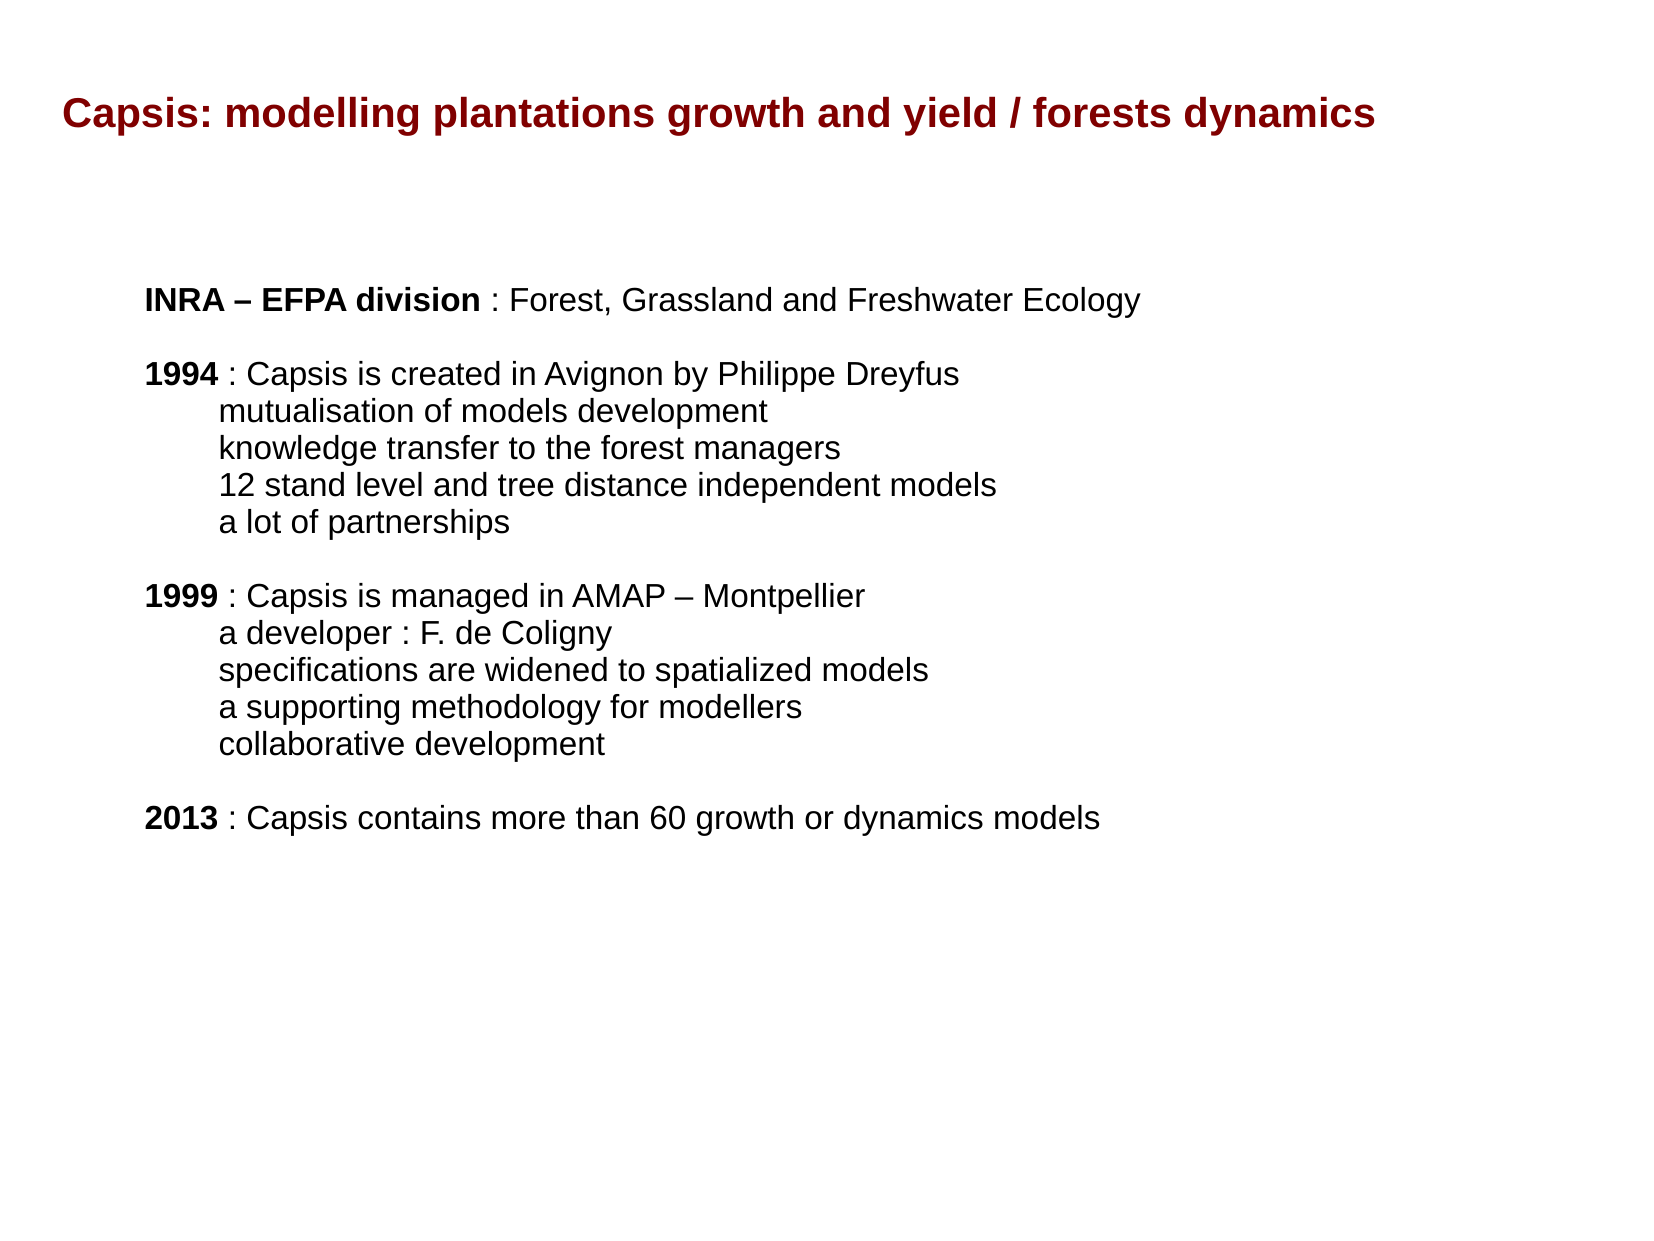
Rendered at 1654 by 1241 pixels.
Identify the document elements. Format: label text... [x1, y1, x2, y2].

text_box [1003, 236, 1595, 363]
text_box Capsis: modelling plantations growth and yield / forests dynamics [47, 82, 1548, 144]
text_box INRA – EFPA division : Forest, Grassland and Freshwater Ecology 1994 : Capsis is created in Avignon by Philippe Dreyfus mutualisation of models development knowledge transfer to the forest managers 12 stand level and tree distance independent models a lot of partnerships 1999 : Capsis is managed in AMAP – Montpellier a developer : F. de Coligny specifications are widened to spatialized models a supporting methodology for modellers collaborative development 2013 : Capsis contains more than 60 growth or dynamics models [129, 273, 1335, 882]
